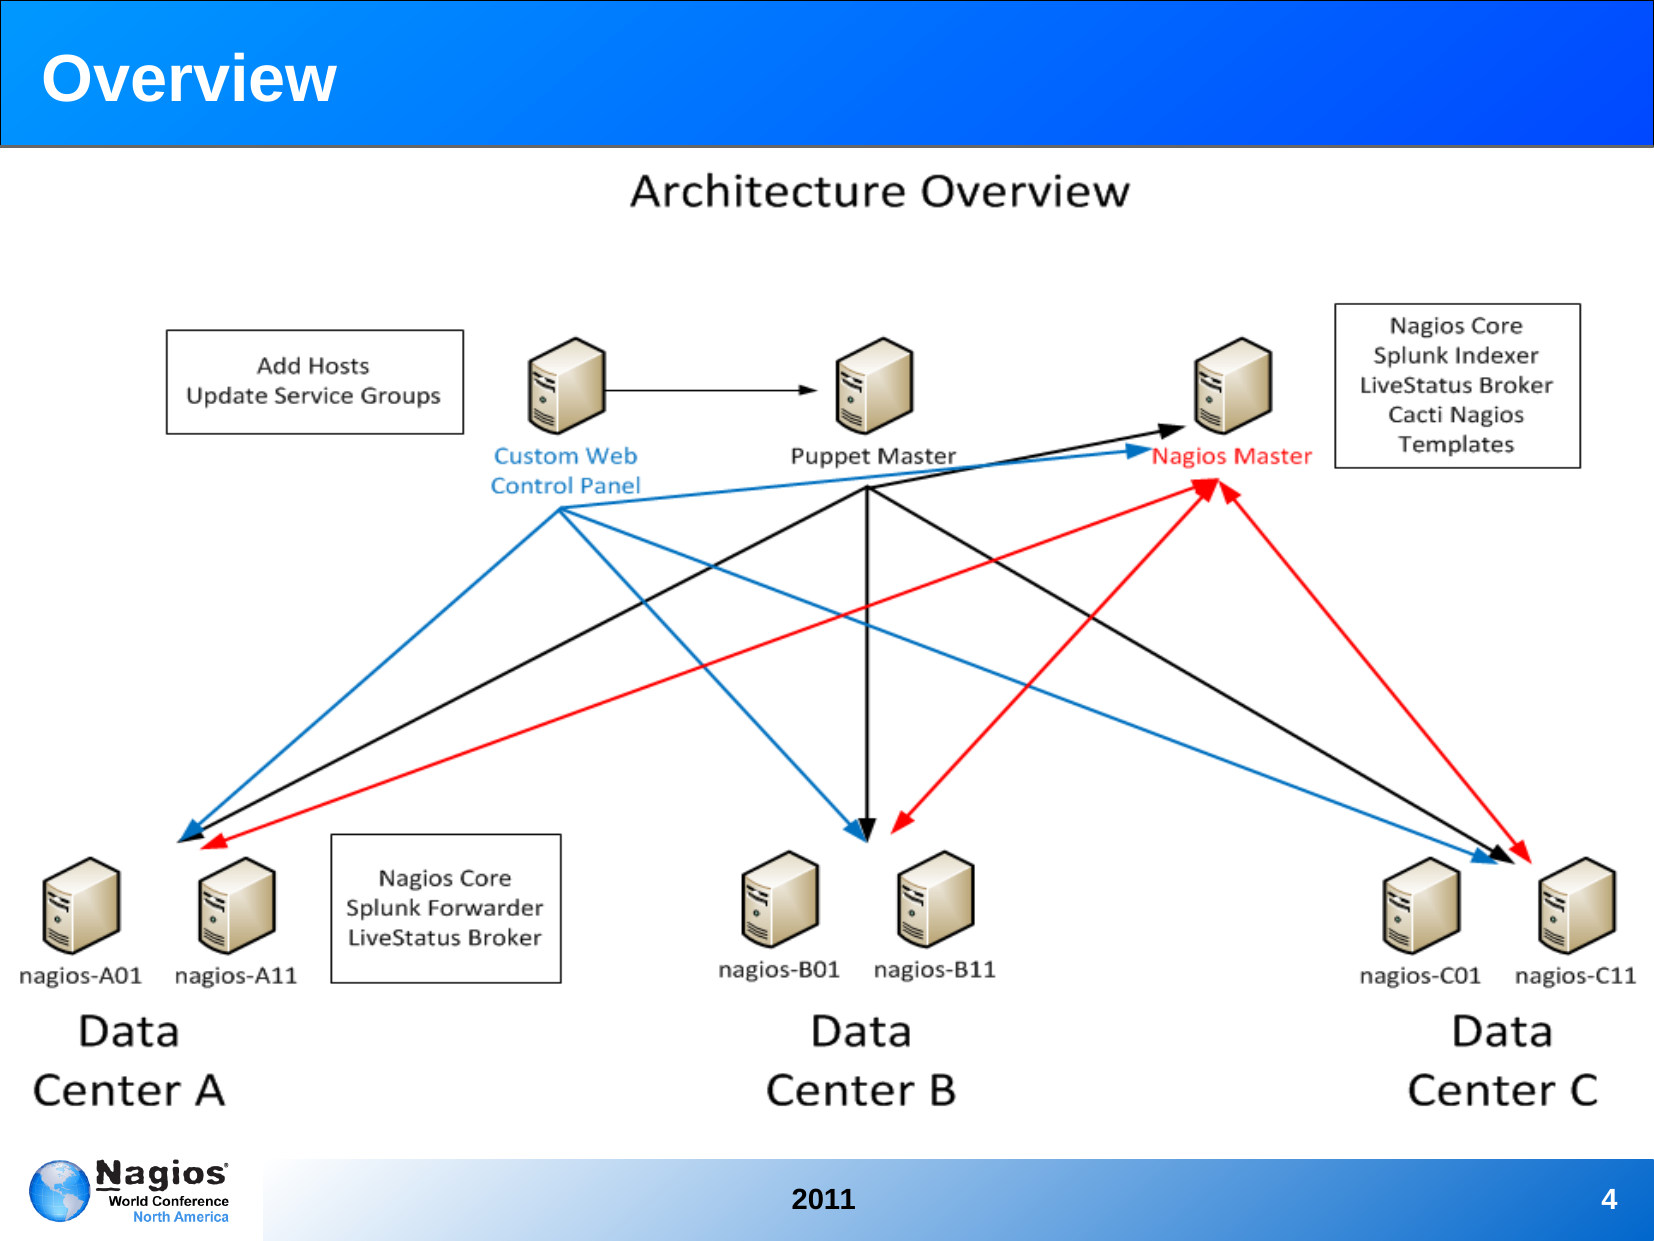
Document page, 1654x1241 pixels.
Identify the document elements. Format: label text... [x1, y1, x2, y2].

picture [19, 155, 1638, 1120]
picture [29, 1159, 229, 1235]
title Overview [41, 29, 1248, 127]
